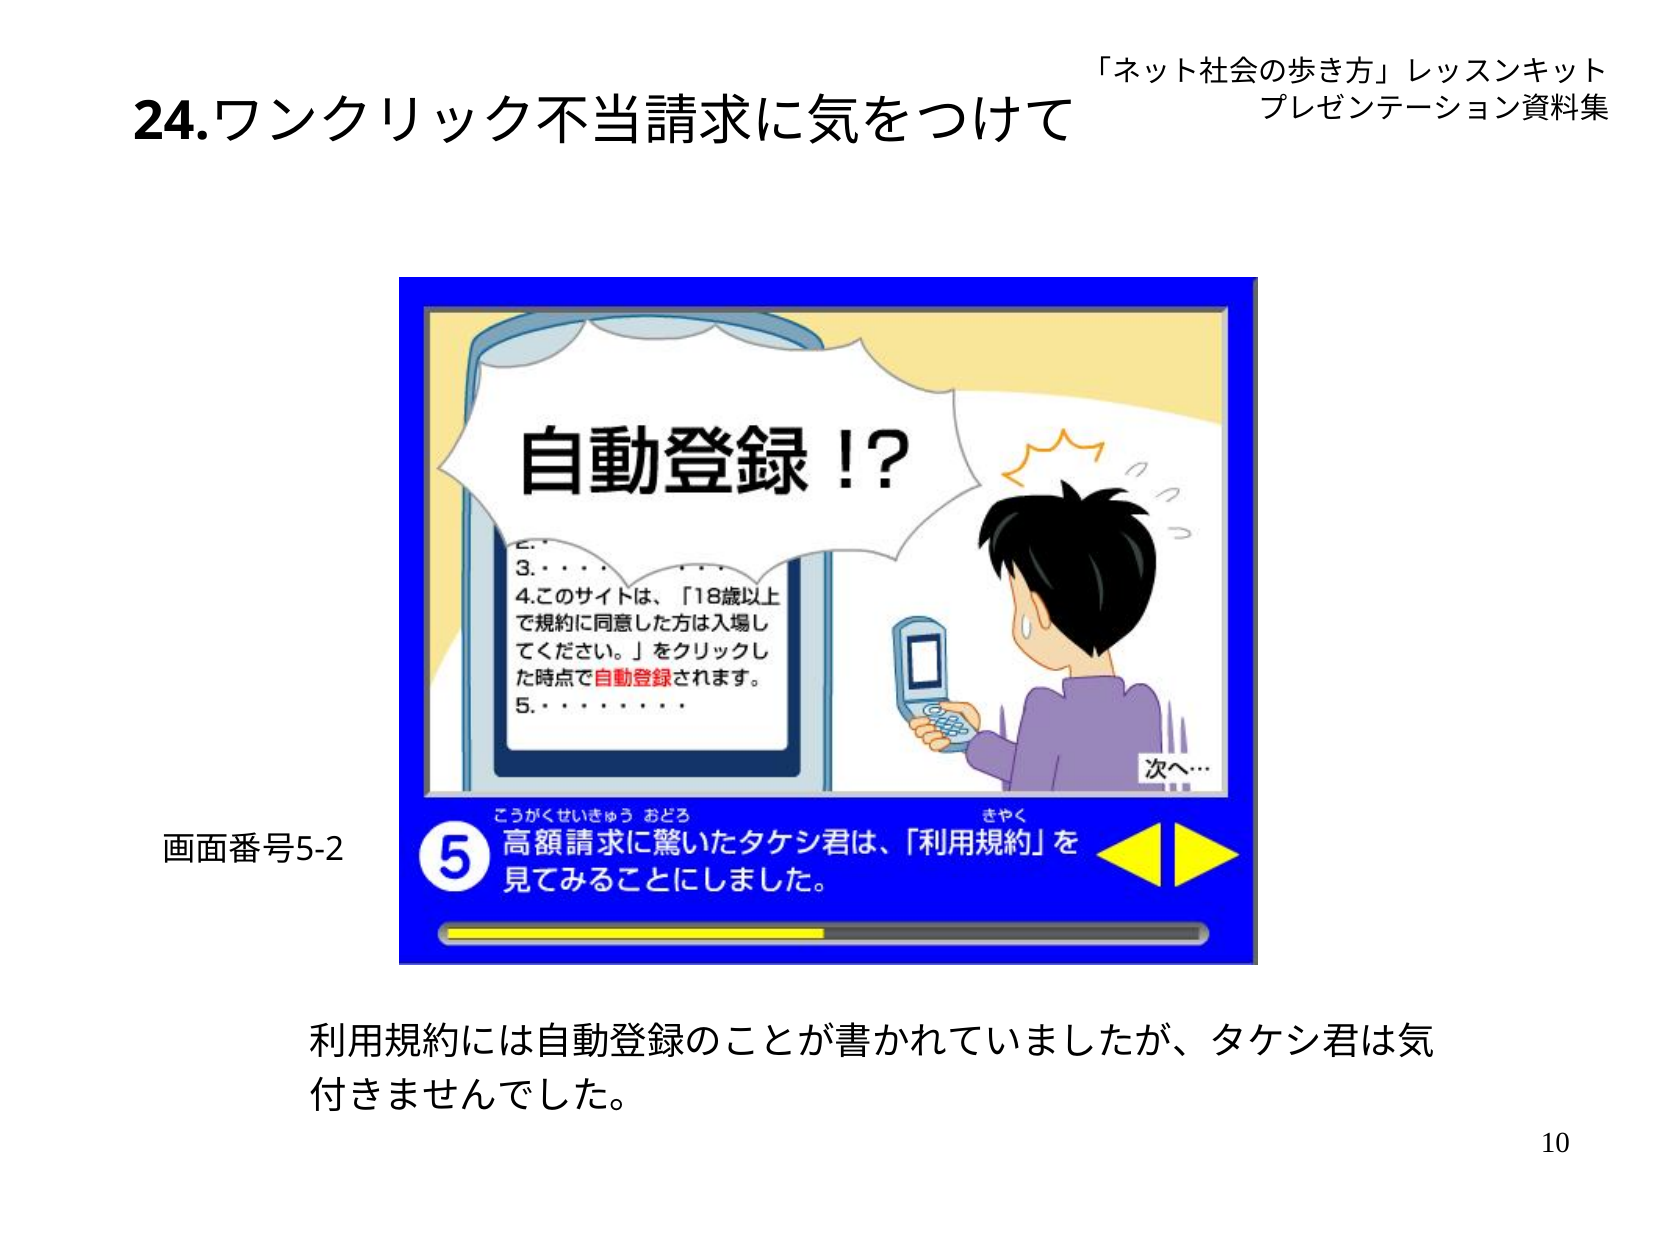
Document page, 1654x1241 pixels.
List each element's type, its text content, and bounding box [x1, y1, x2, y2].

text_box 「ネット社会の歩き方」レッスンキット プレゼンテーション資料集 [1062, 44, 1625, 134]
text_box 24.ワンクリック不当請求に気をつけて [118, 88, 1270, 158]
text_box 利用規約には自動登録のことが書かれていましたが、タケシ君は気付きませんでした。 [295, 1003, 1477, 1128]
picture [399, 277, 1258, 965]
text_box 画面番号5-2 [147, 826, 384, 875]
